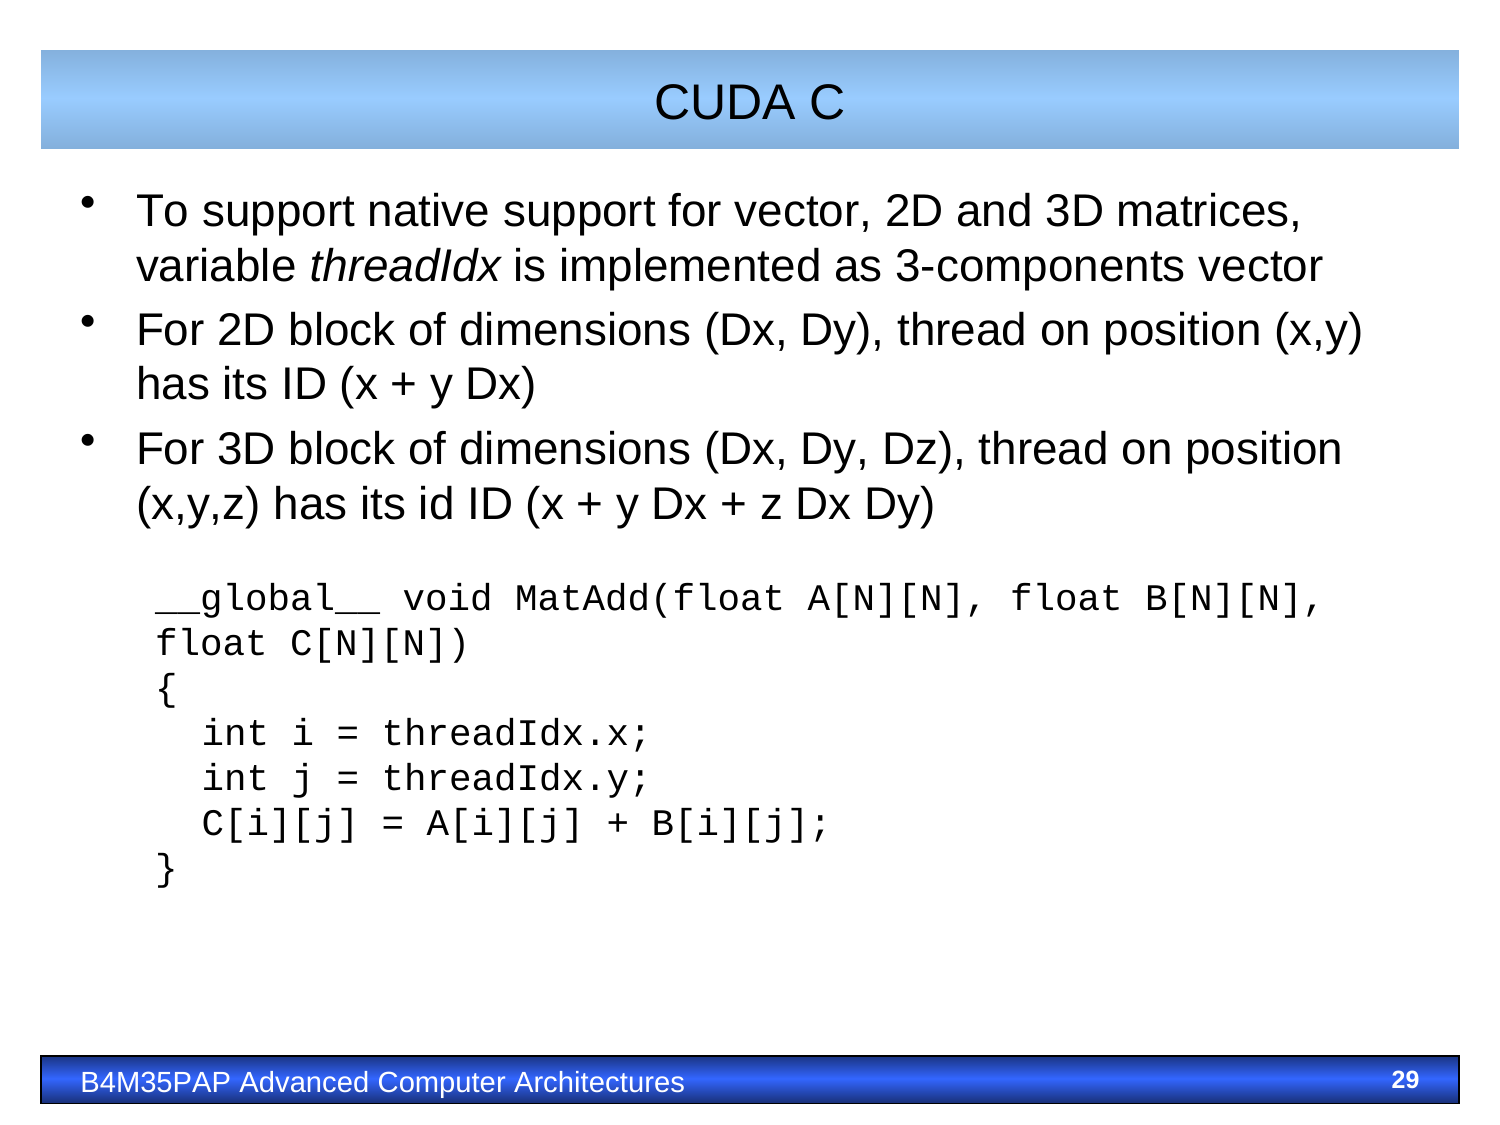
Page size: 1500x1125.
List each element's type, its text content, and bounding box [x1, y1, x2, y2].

title CUDA C [41, 50, 1459, 149]
list To support native support for vector, 2D and 3D matrices, variable threadIdx is implemented as 3-components vector For 2D block of dimensions (Dx, Dy), thread on position (x,y) has its ID (x + y Dx) For 3D block of dimensions (Dx, Dy, Dz), thread on position (x,y,z) has its id ID (x + y Dx + z Dx Dy) __global__ void MatAdd(float A[N][N], float B[N][N], float C[N][N]) { int i = threadIdx.x; int j = threadIdx.y; C[i][j] = A[i][j] + B[i][j]; } [64, 172, 1436, 1000]
